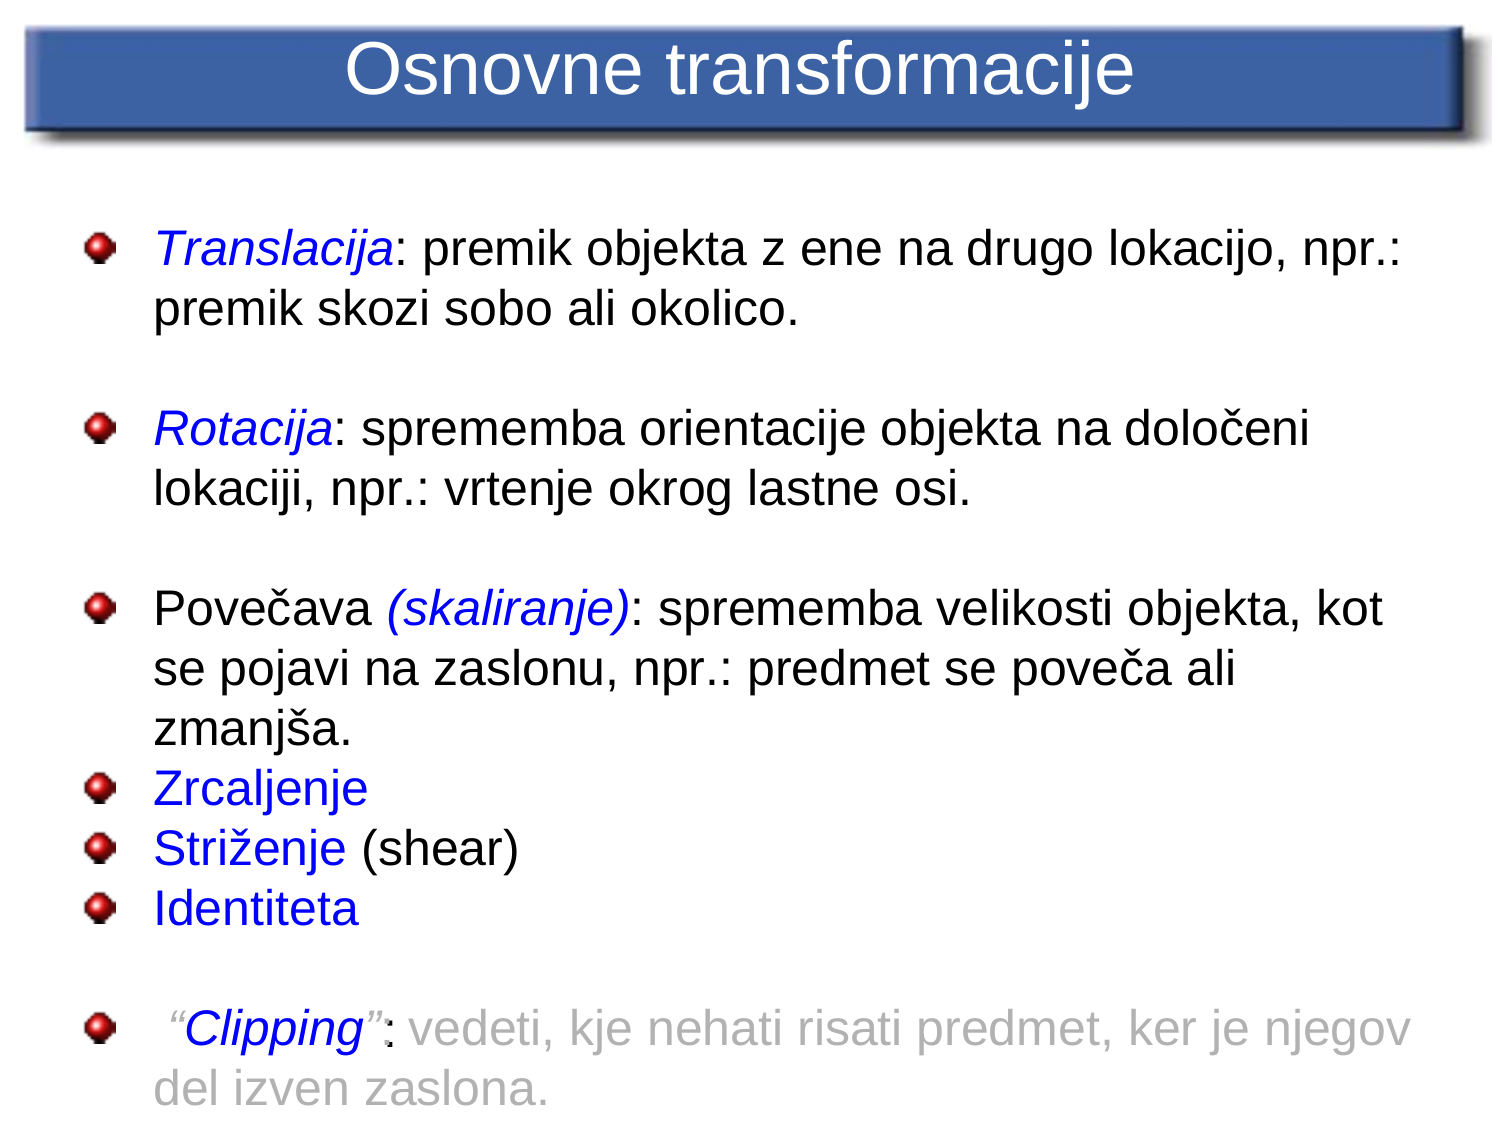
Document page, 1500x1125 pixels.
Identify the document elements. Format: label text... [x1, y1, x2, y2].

picture [79, 767, 116, 804]
picture [79, 227, 116, 264]
picture [79, 407, 116, 444]
text_box Osnovne transformacije [90, 11, 1391, 117]
picture [79, 587, 116, 624]
text_box Translacija: premik objekta z ene na drugo lokacijo, npr.: premik skozi sobo ali okolico. Rotacija: sprememba orientacije objekta na določeni lokaciji, npr.: vrtenje okrog lastne osi. Povečava (skaliranje): sprememba velikosti objekta, kot se pojavi na zaslonu, npr.: predmet se poveča ali zmanjša. Zrcaljenje Striženje (shear) Identiteta “Clipping”: vedeti, kje nehati risati predmet, ker je njegov del izven zaslona. [64, 207, 1436, 1123]
picture [79, 1007, 116, 1044]
picture [79, 887, 116, 924]
picture [23, 23, 1492, 151]
picture [79, 827, 116, 864]
